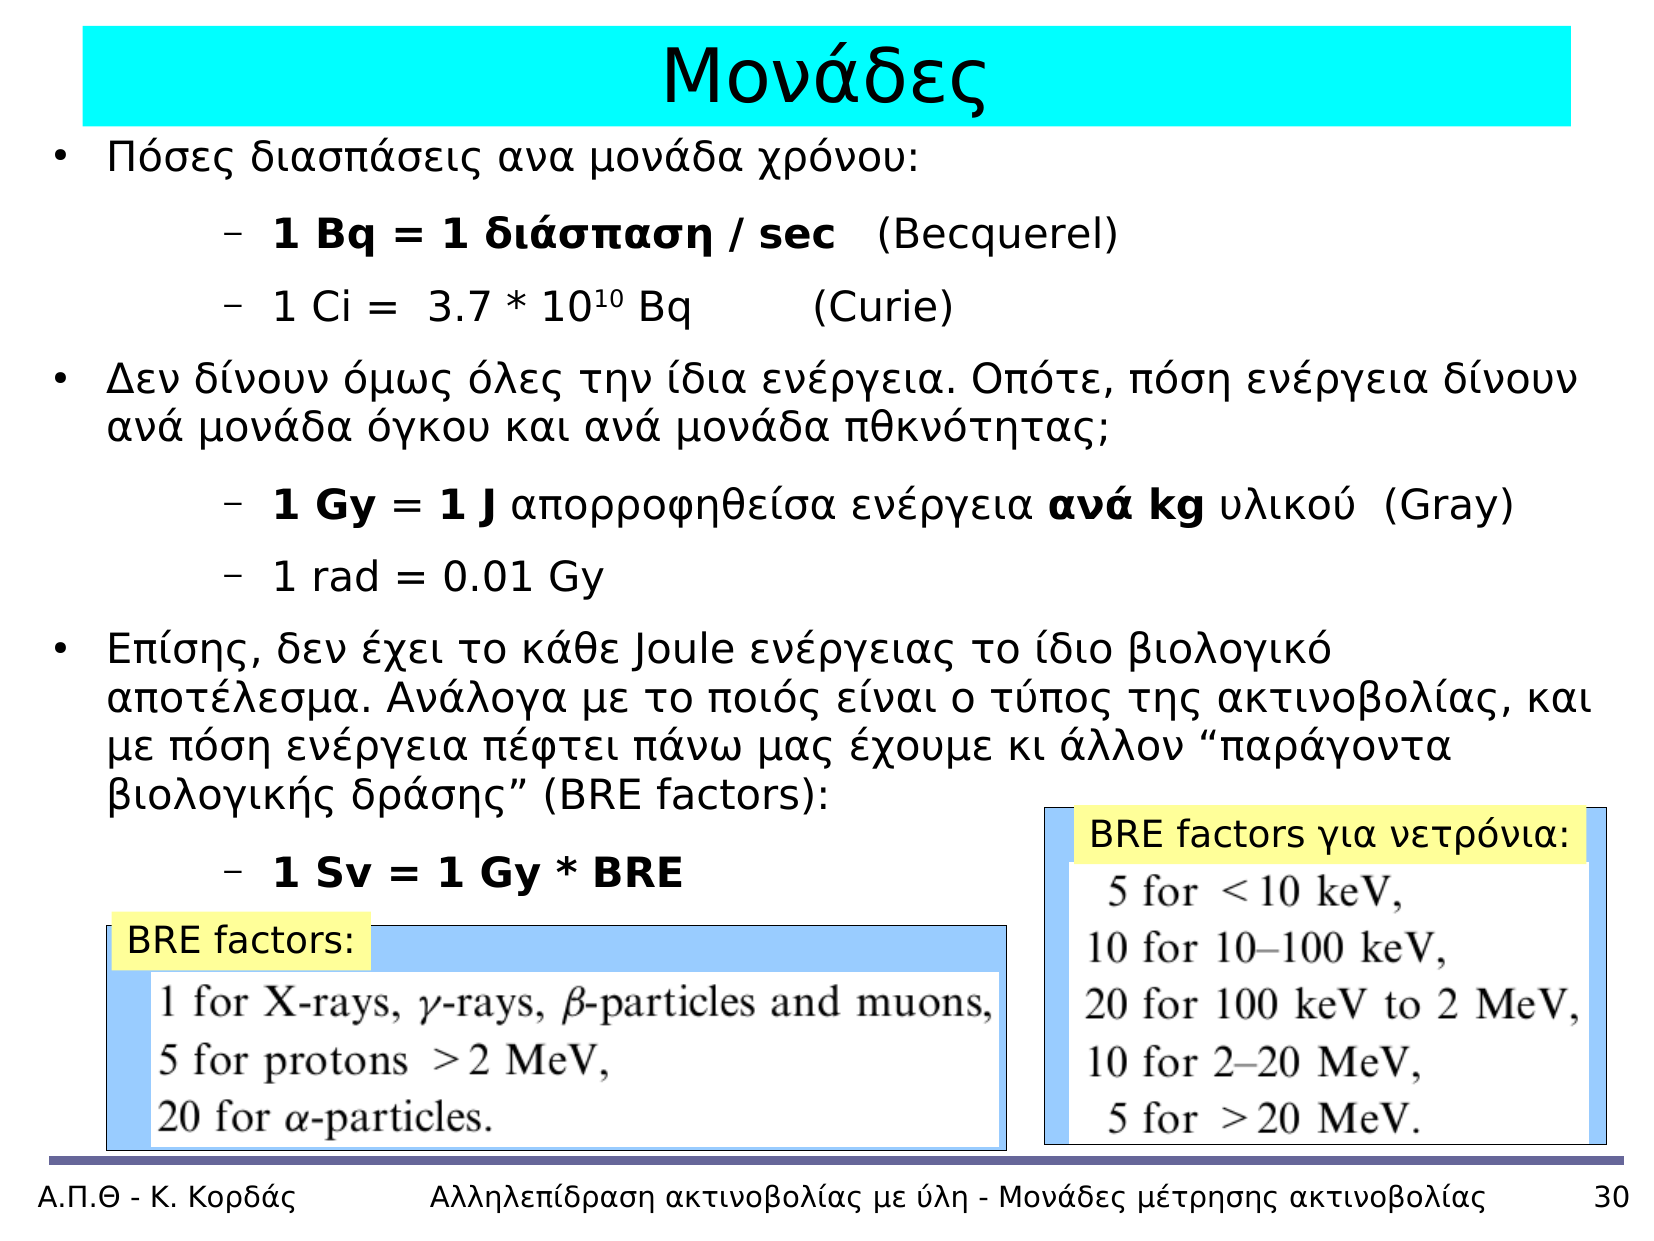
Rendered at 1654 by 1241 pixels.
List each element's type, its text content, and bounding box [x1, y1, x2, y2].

text_box [1044, 1109, 1607, 1145]
text_box BRE factors για νετρόνια: [1074, 805, 1587, 865]
title Μονάδες [82, 25, 1571, 127]
picture [1069, 862, 1589, 1144]
text_box [106, 1109, 1007, 1151]
list Πόσες διασπάσεις ανα μονάδα χρόνου: 1 Bq = 1 διάσπαση / sec (Becquerel) 1 Ci = 3.7 * 1010 Bq (Curie) Δεν δίνουν όμως όλες την ίδια ενέργεια. Οπότε, πόση ενέργεια δίνουν ανά μονάδα όγκου και ανά μονάδα πθκνότητας; 1 Gy = 1 J απορροφηθείσα ενέργεια ανά kg υλικού (Gray) 1 rad = 0.01 Gy Επίσης, δεν έχει το κάθε Joule ενέργειας το ίδιο βιολογικό αποτέλεσμα. Ανάλογα με το ποιός είναι ο τύπος της ακτινοβολίας, και με πόση ενέργεια πέφτει πάνω μας έχουμε κι άλλον “παράγοντα βιολογικής δράσης” (BRE factors): 1 Sv = 1 Gy * BRE [35, 132, 1613, 1109]
text_box BRE factors: [111, 911, 371, 971]
picture [151, 972, 999, 1147]
